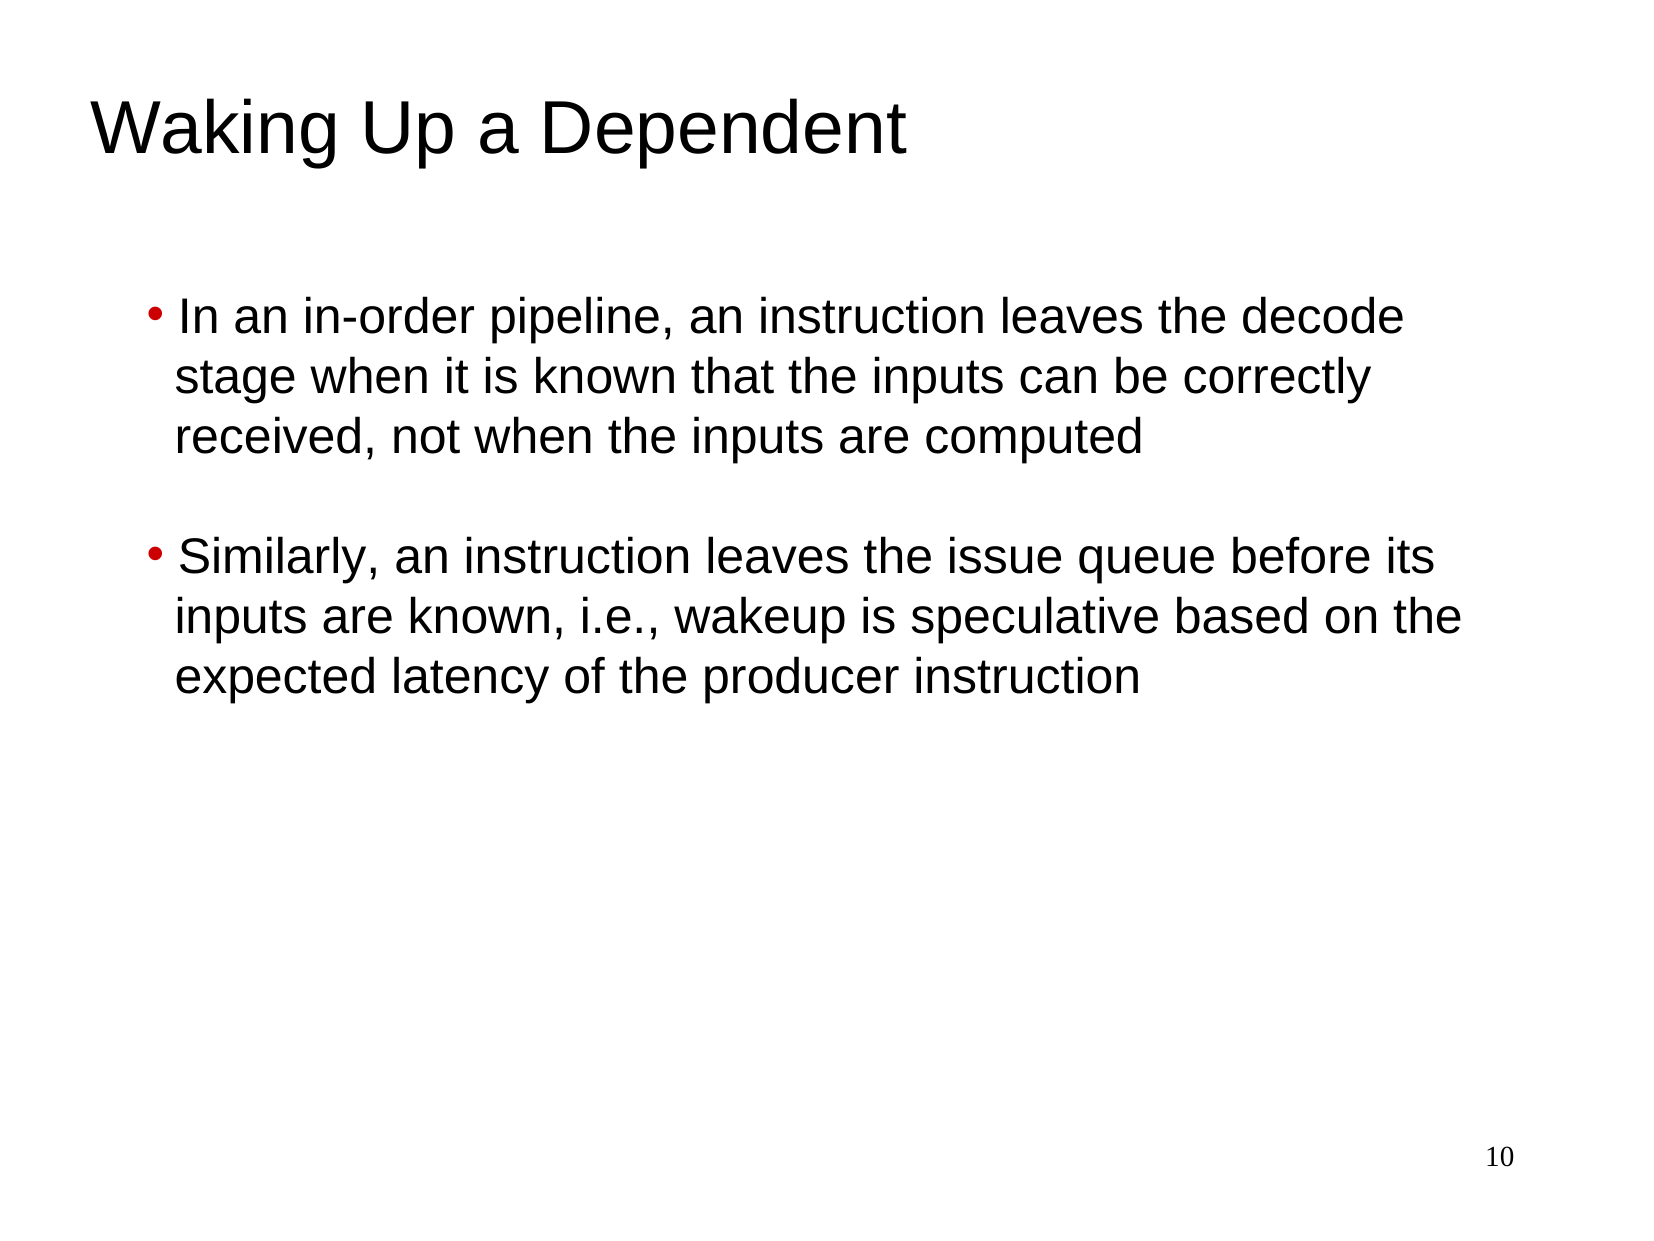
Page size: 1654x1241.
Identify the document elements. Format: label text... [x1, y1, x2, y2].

text_box In an in-order pipeline, an instruction leaves the decode stage when it is known that the inputs can be correctly received, not when the inputs are computed Similarly, an instruction leaves the issue queue before its inputs are known, i.e., wakeup is speculative based on the expected latency of the producer instruction [131, 275, 1479, 891]
text_box <number> [1184, 1129, 1530, 1213]
text_box Waking Up a Dependent [75, 71, 923, 177]
